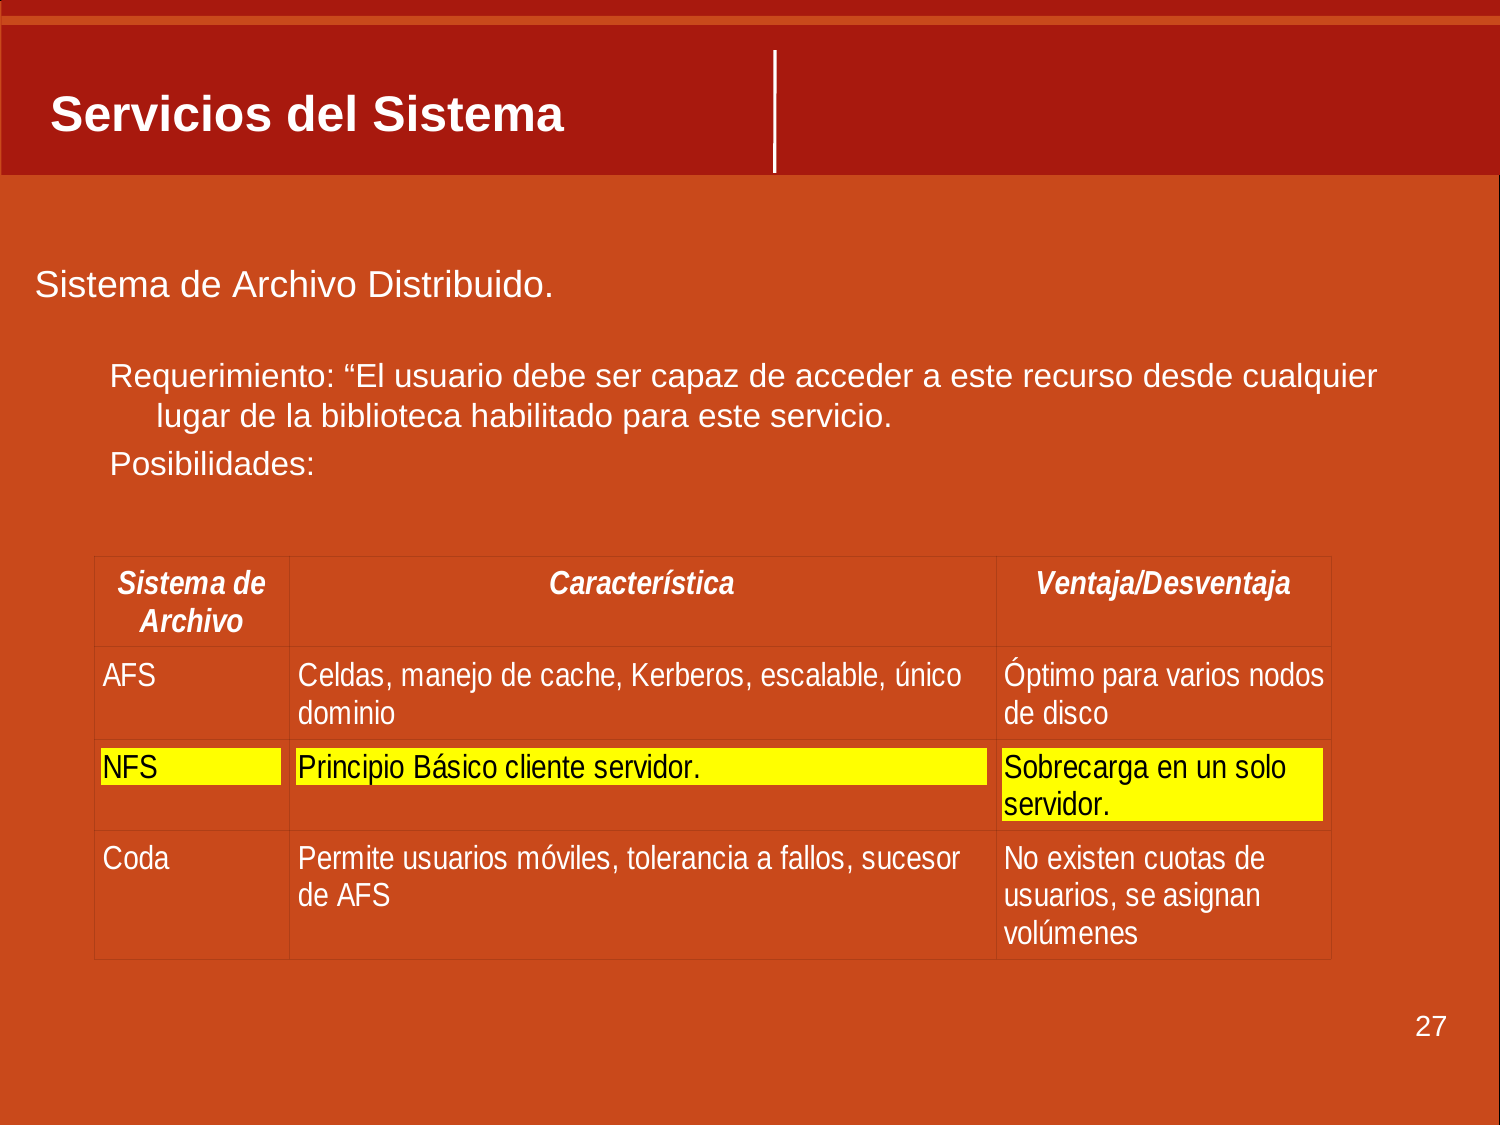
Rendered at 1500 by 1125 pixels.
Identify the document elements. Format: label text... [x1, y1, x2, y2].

list Sistema de Archivo Distribuido. Requerimiento: “El usuario debe ser capaz de acceder a este recurso desde cualquier lugar de la biblioteca habilitado para este servicio. Posibilidades: [34, 260, 1435, 1048]
chart [93, 555, 1416, 1009]
title Servicios del Sistema [50, 60, 751, 164]
